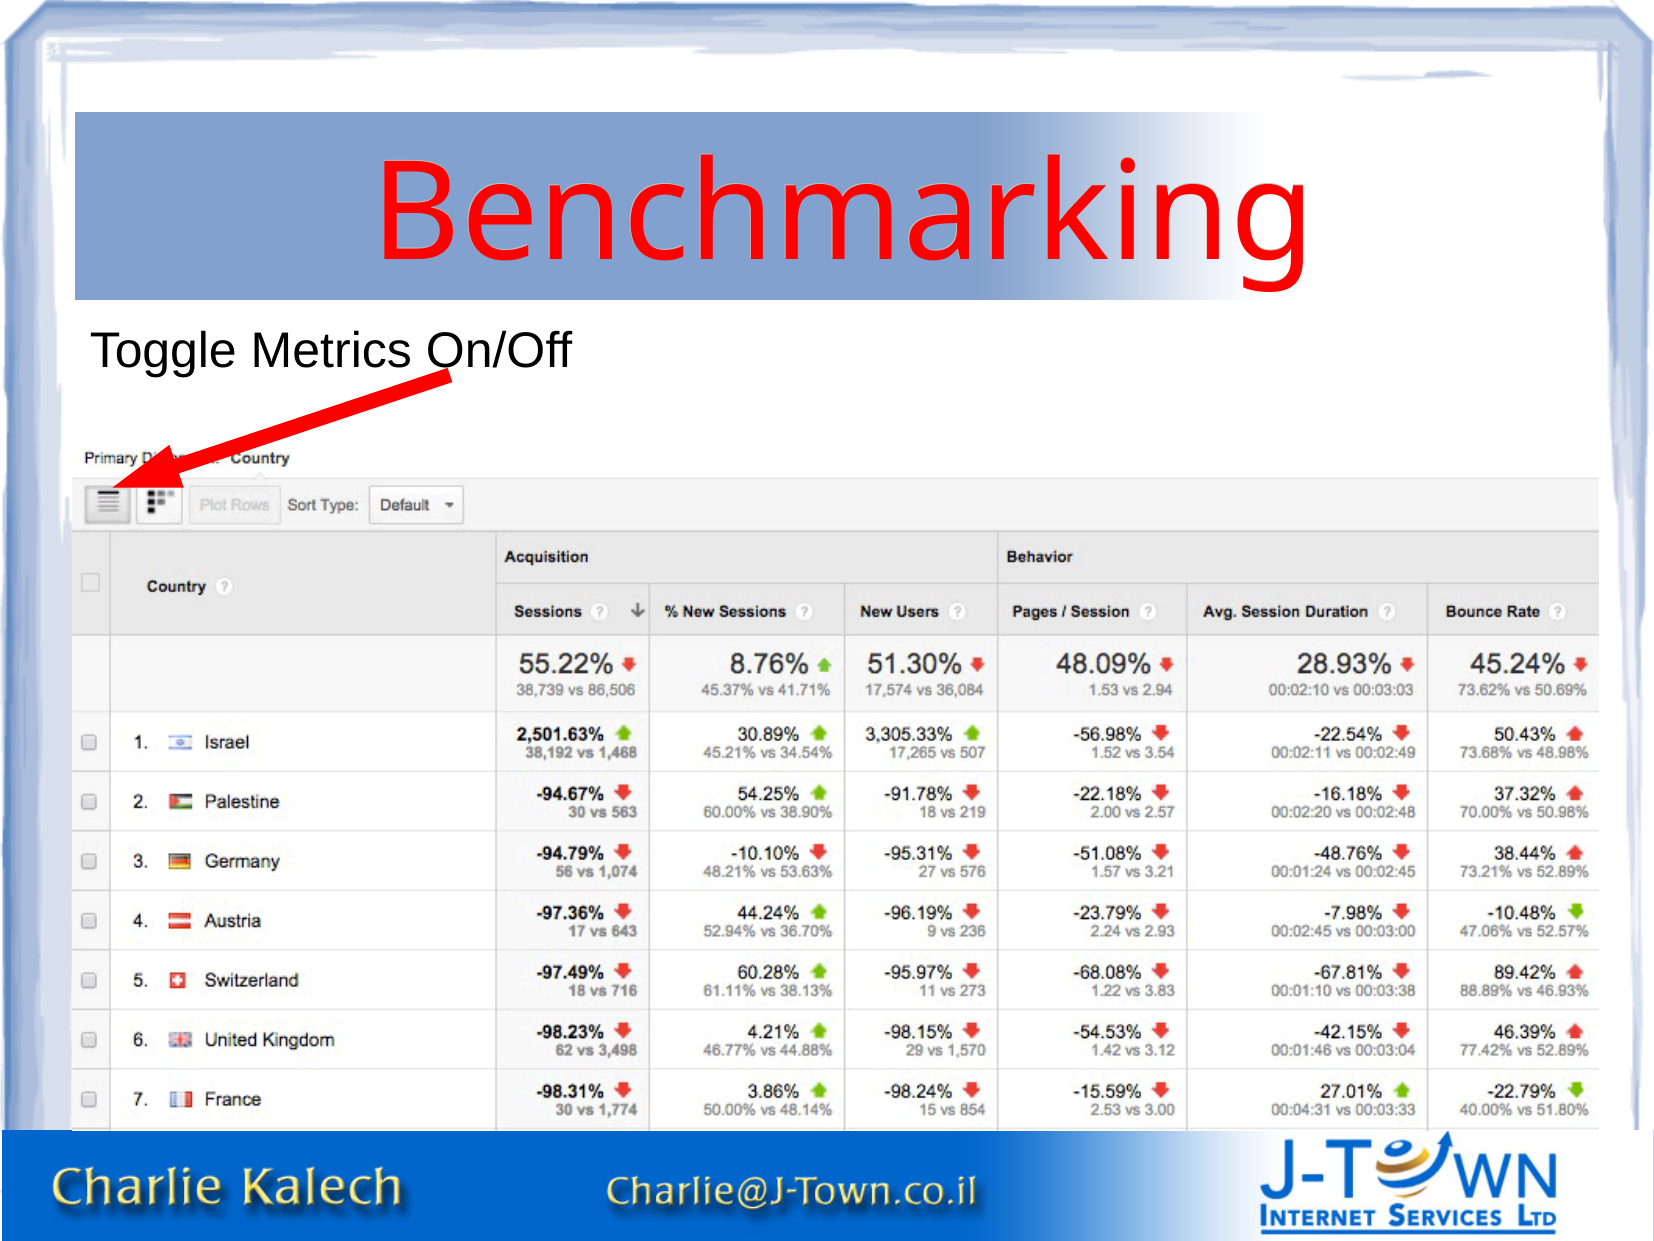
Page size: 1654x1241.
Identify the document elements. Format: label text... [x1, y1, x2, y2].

text_box Toggle Metrics On/Off [75, 315, 1613, 476]
picture [0, 0, 1654, 1241]
